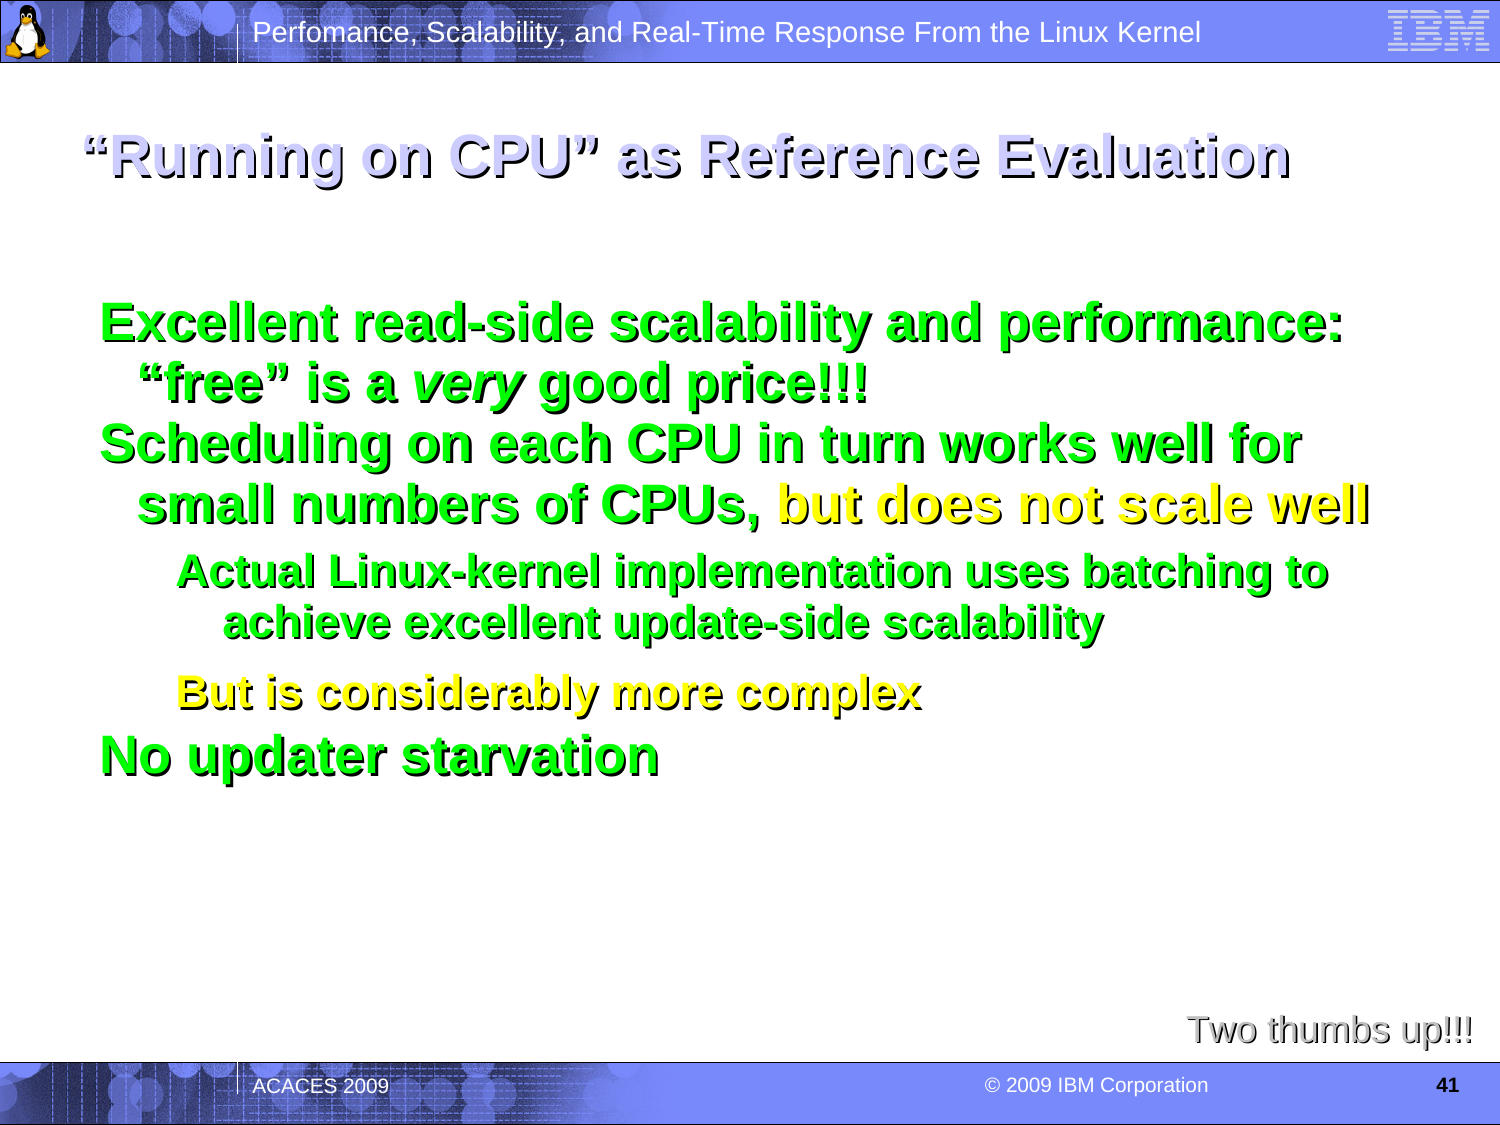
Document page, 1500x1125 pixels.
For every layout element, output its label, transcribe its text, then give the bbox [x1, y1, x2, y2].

list Excellent read-side scalability and performance: “free” is a very good price!!! Scheduling on each CPU in turn works well for small numbers of CPUs, but does not scale well Actual Linux-kernel implementation uses batching to achieve excellent update-side scalability But is considerably more complex No updater starvation [99, 291, 1389, 1022]
text_box Two thumbs up!!! [1171, 1000, 1489, 1058]
picture [1, 1, 1500, 62]
picture [0, 1063, 1500, 1124]
title “Running on CPU” as Reference Evaluation [79, 124, 1433, 192]
